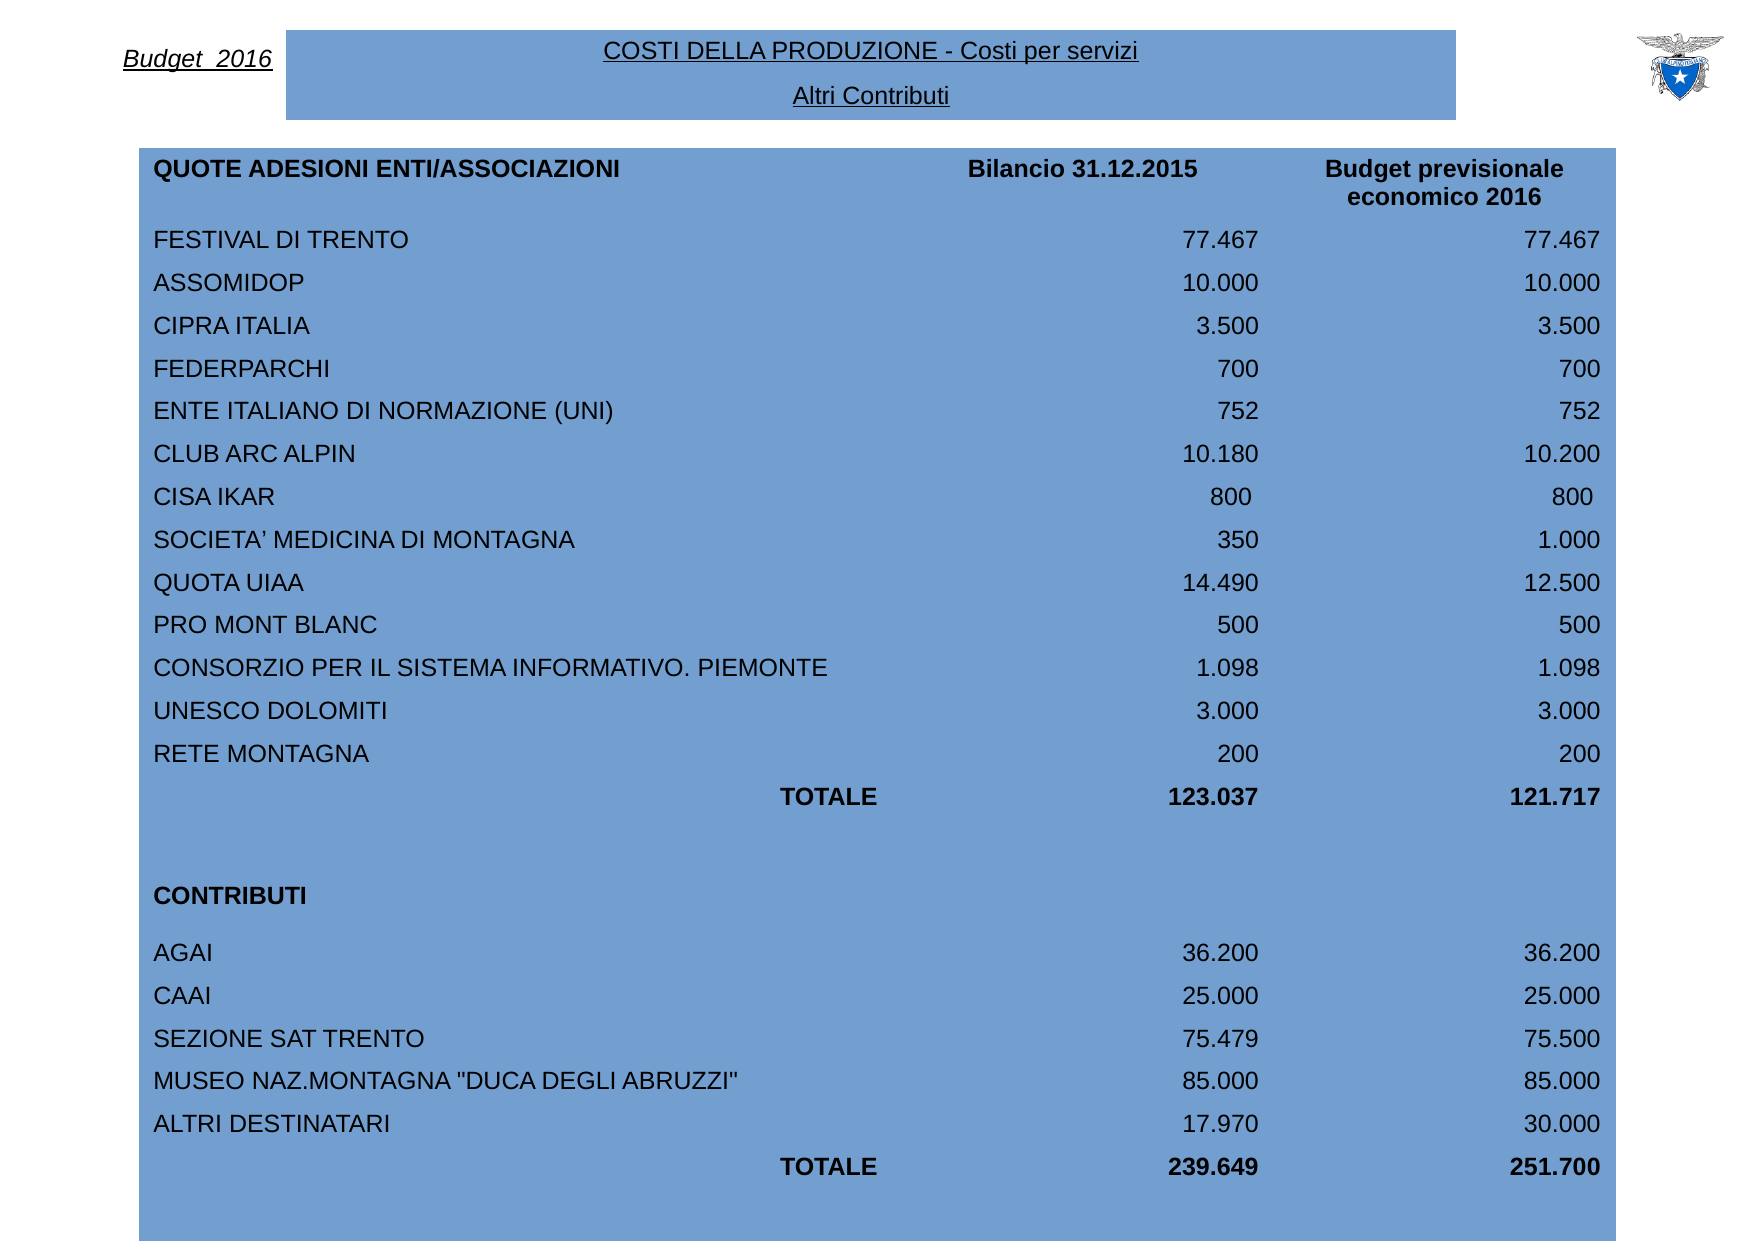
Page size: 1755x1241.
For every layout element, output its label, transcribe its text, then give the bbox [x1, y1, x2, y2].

table_cell SEZIONE SAT TRENTO [139, 1017, 892, 1060]
table_cell 1.098 [1274, 647, 1616, 689]
table_cell 10.000 [1274, 261, 1616, 304]
table_cell 3.500 [892, 304, 1274, 347]
table_cell SOCIETA’ MEDICINA DI MONTAGNA [139, 518, 892, 561]
table_cell FESTIVAL DI TRENTO [139, 218, 892, 261]
table_cell 200 [892, 732, 1274, 775]
table_cell ENTE ITALIANO DI NORMAZIONE (UNI) [139, 390, 892, 433]
table_cell [139, 818, 892, 875]
table_cell 75.500 [1274, 1017, 1616, 1060]
table_cell MUSEO NAZ.MONTAGNA "DUCA DEGLI ABRUZZI" [139, 1060, 892, 1103]
table_cell QUOTA UIAA [139, 561, 892, 604]
table_cell [1274, 875, 1616, 931]
table_cell 200 [1274, 732, 1616, 775]
table_cell CONTRIBUTI [139, 875, 892, 931]
table_cell 700 [892, 347, 1274, 390]
table_cell [139, 1188, 892, 1241]
table_cell 36.200 [892, 931, 1274, 974]
table_cell FEDERPARCHI [139, 347, 892, 390]
table_cell 77.467 [1274, 218, 1616, 261]
table_cell 10.180 [892, 433, 1274, 475]
table_cell 800 [1274, 475, 1616, 518]
table_cell CONSORZIO PER IL SISTEMA INFORMATIVO. PIEMONTE [139, 647, 892, 689]
table_cell [1274, 1188, 1616, 1241]
table_cell 239.649 [892, 1146, 1274, 1188]
table_cell 77.467 [892, 218, 1274, 261]
table_cell ALTRI DESTINATARI [139, 1103, 892, 1146]
table_cell 10.000 [892, 261, 1274, 304]
table_cell 25.000 [1274, 974, 1616, 1017]
table_header QUOTE ADESIONI ENTI/ASSOCIAZIONI [139, 148, 892, 218]
table_cell Altri Contributi [286, 75, 1456, 120]
table_cell PRO MONT BLANC [139, 604, 892, 647]
table_cell TOTALE [139, 1146, 892, 1188]
picture [1633, 29, 1728, 108]
table_cell 10.200 [1274, 433, 1616, 475]
table_cell 85.000 [892, 1060, 1274, 1103]
table_cell 3.000 [1274, 689, 1616, 732]
table_cell CIPRA ITALIA [139, 304, 892, 347]
table_cell CAAI [139, 974, 892, 1017]
table_cell CLUB ARC ALPIN [139, 433, 892, 475]
table_cell 251.700 [1274, 1146, 1616, 1188]
table_cell ASSOMIDOP [139, 261, 892, 304]
table_cell 1.000 [1274, 518, 1616, 561]
table_cell TOTALE [139, 775, 892, 818]
table_cell [1274, 818, 1616, 875]
table_cell 752 [1274, 390, 1616, 433]
table_cell 752 [892, 390, 1274, 433]
table_cell RETE MONTAGNA [139, 732, 892, 775]
table_cell [892, 875, 1274, 931]
table_cell 350 [892, 518, 1274, 561]
table_cell 3.000 [892, 689, 1274, 732]
table_cell 3.500 [1274, 304, 1616, 347]
table_cell [892, 818, 1274, 875]
table_cell 25.000 [892, 974, 1274, 1017]
table_cell AGAI [139, 931, 892, 974]
table_cell 14.490 [892, 561, 1274, 604]
table_cell 123.037 [892, 775, 1274, 818]
table_cell 75.479 [892, 1017, 1274, 1060]
table_header Bilancio 31.12.2015 [892, 148, 1274, 218]
table_header Budget previsionale economico 2016 [1274, 148, 1616, 218]
table_cell 500 [1274, 604, 1616, 647]
table_cell 12.500 [1274, 561, 1616, 604]
table_cell 121.717 [1274, 775, 1616, 818]
table_cell 1.098 [892, 647, 1274, 689]
table_cell 30.000 [1274, 1103, 1616, 1146]
table_cell [892, 1188, 1274, 1241]
table_cell 700 [1274, 347, 1616, 390]
table_cell 85.000 [1274, 1060, 1616, 1103]
table_cell 500 [892, 604, 1274, 647]
table_cell CISA IKAR [139, 475, 892, 518]
table_cell 36.200 [1274, 931, 1616, 974]
table_cell 17.970 [892, 1103, 1274, 1146]
table_cell 800 [892, 475, 1274, 518]
text_box Budget 2016 [50, 35, 346, 82]
table_cell UNESCO DOLOMITI [139, 689, 892, 732]
table_header COSTI DELLA PRODUZIONE - Costi per servizi [286, 30, 1456, 75]
